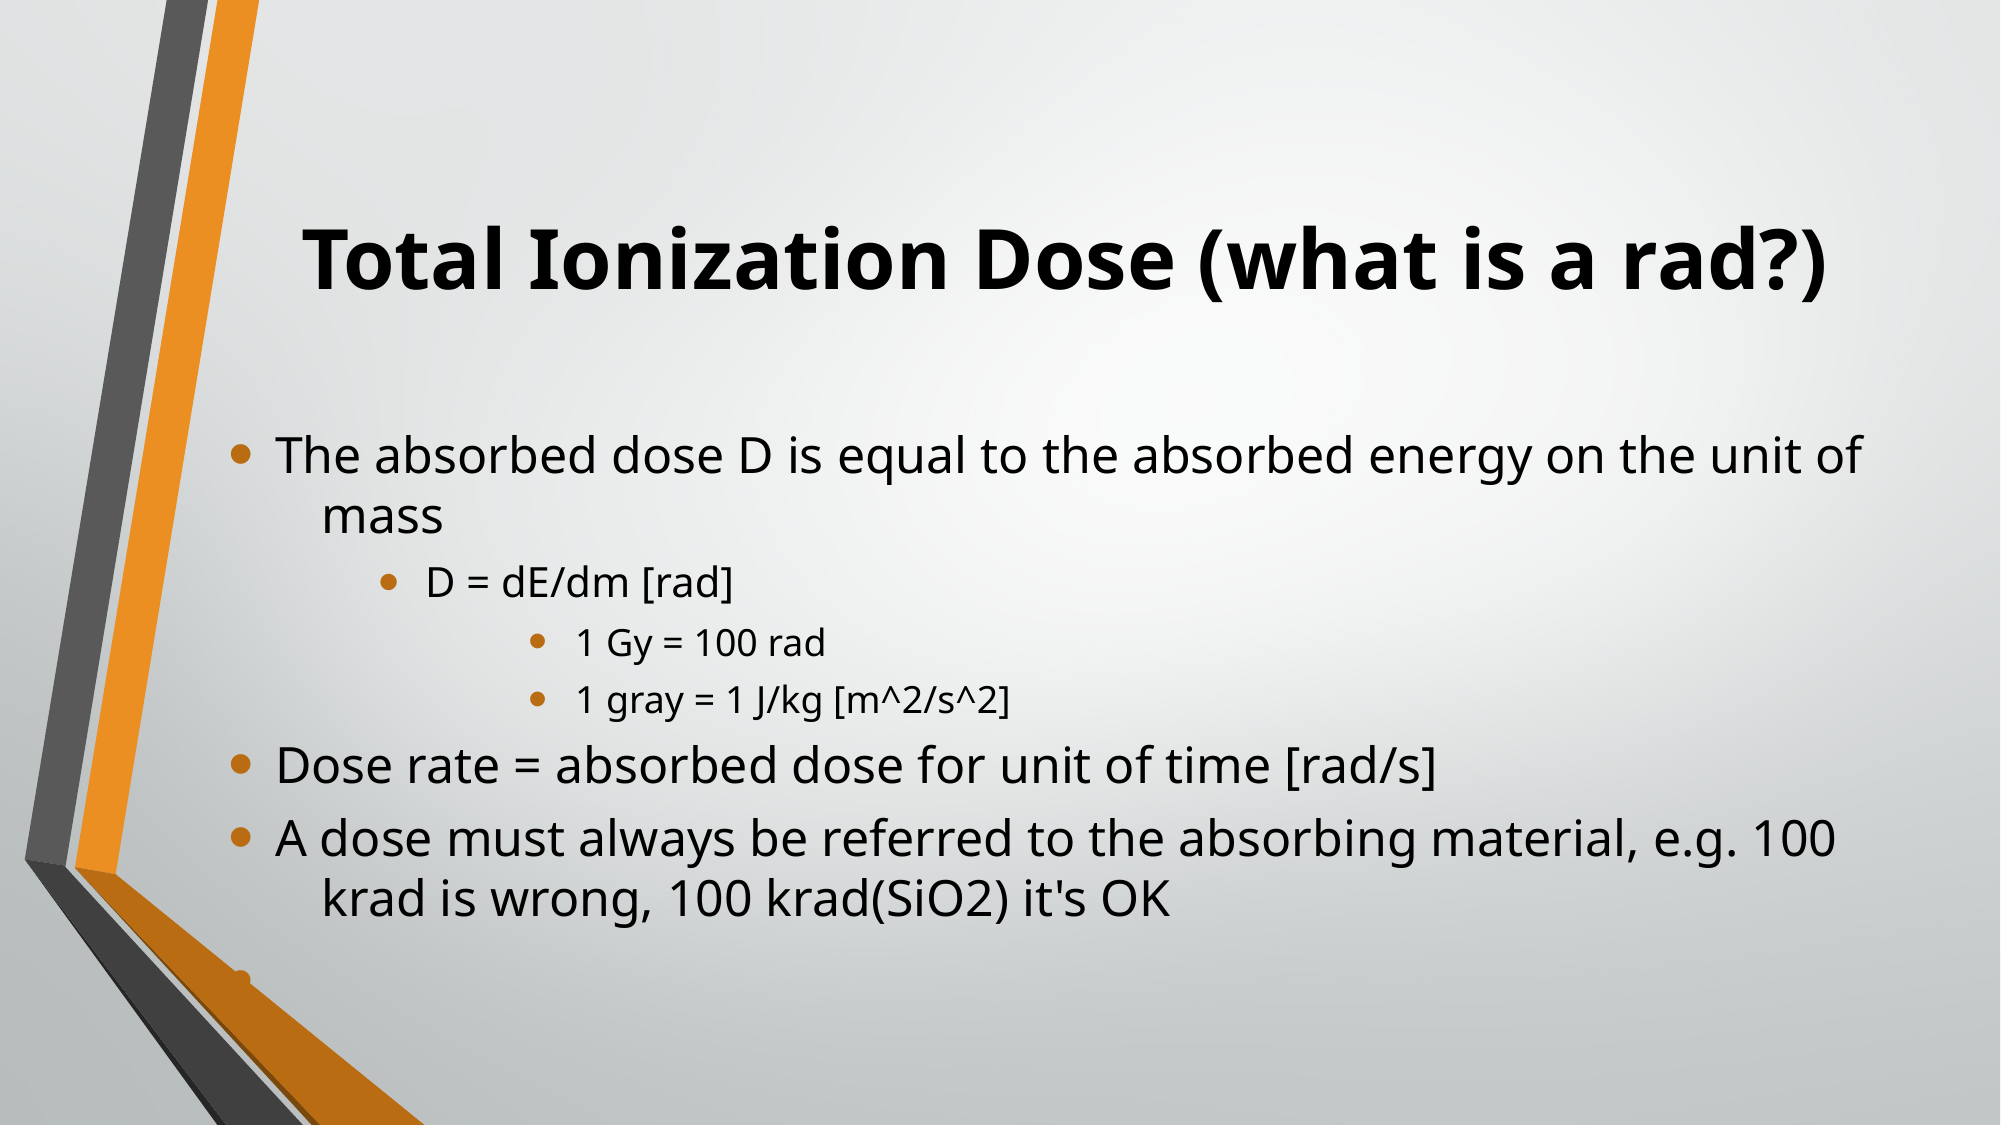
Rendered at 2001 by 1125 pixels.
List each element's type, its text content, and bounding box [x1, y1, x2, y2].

title Total Ionization Dose (what is a rad?) [243, 112, 1887, 318]
list The absorbed dose D is equal to the absorbed energy on the unit of mass D = dE/dm [rad] 1 Gy = 100 rad 1 gray = 1 J/kg [m^2/s^2] Dose rate = absorbed dose for unit of time [rad/s] A dose must always be referred to the absorbing material, e.g. 100 krad is wrong, 100 krad(SiO2) it's OK [213, 318, 1887, 1125]
